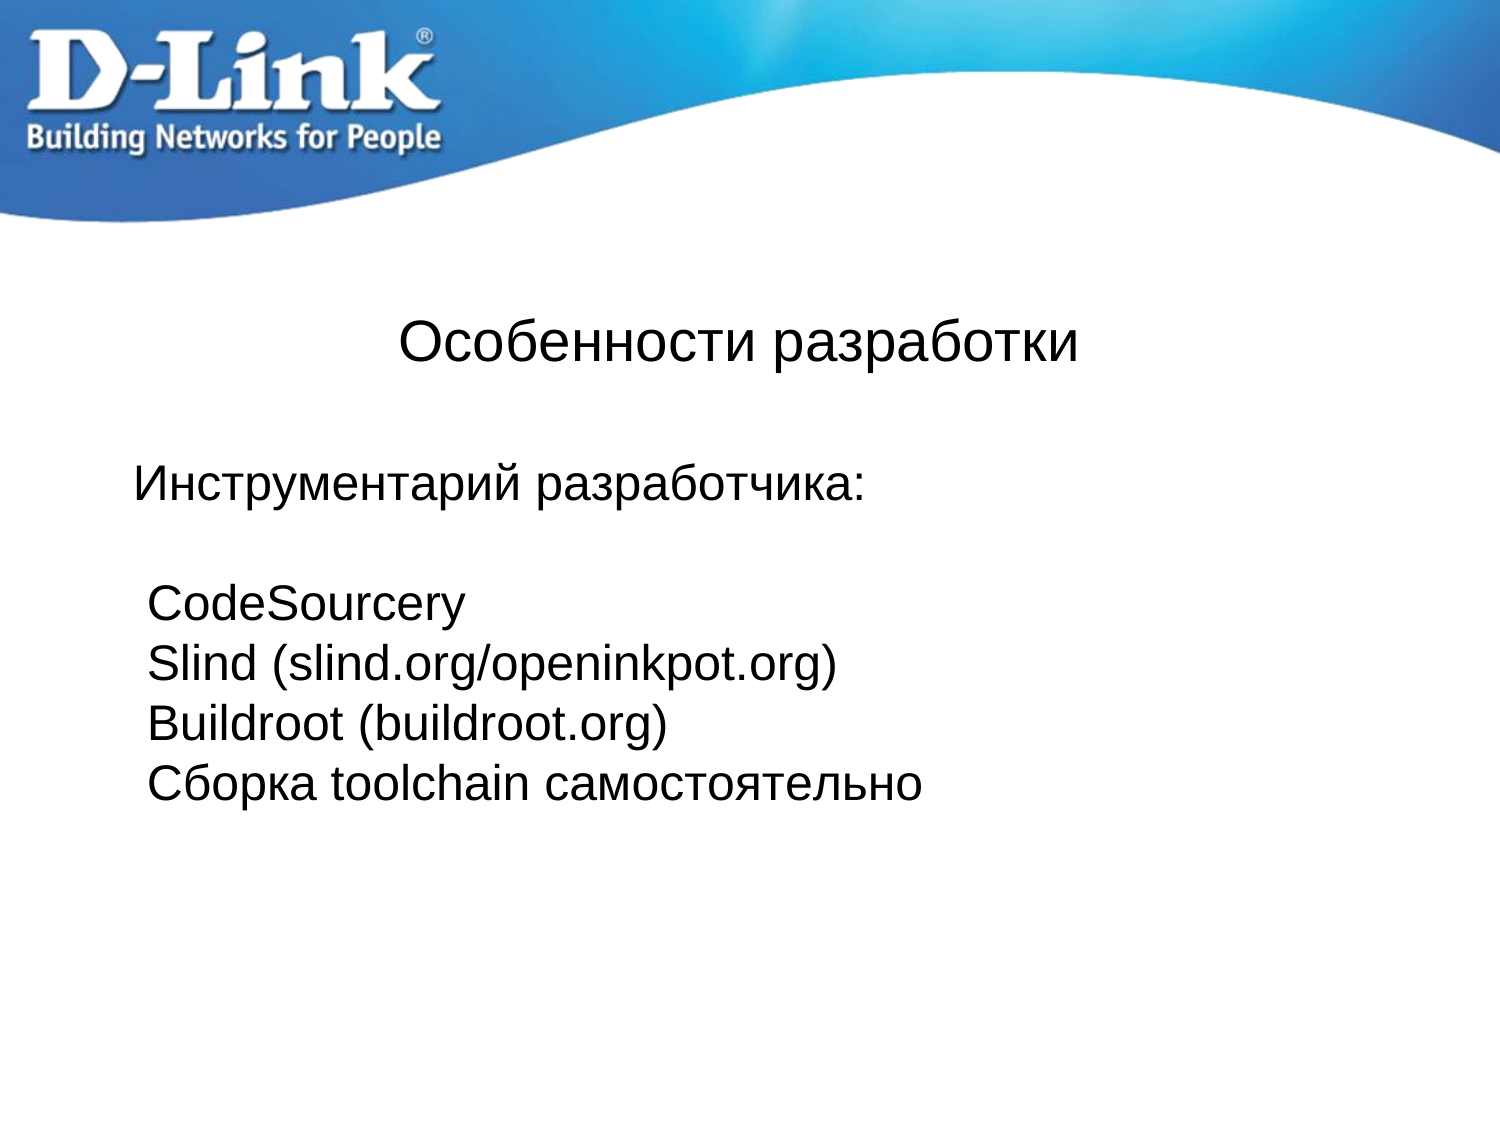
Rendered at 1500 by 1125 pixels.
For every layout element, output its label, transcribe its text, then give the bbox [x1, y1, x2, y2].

picture [0, 0, 1500, 1125]
text_box Инструментарий разработчика: CodeSourcery Slind (slind.org/openinkpot.org) Buildroot (buildroot.org) Сборка toolchain самостоятельно [118, 442, 957, 818]
text_box Особенности разработки [383, 295, 1093, 381]
